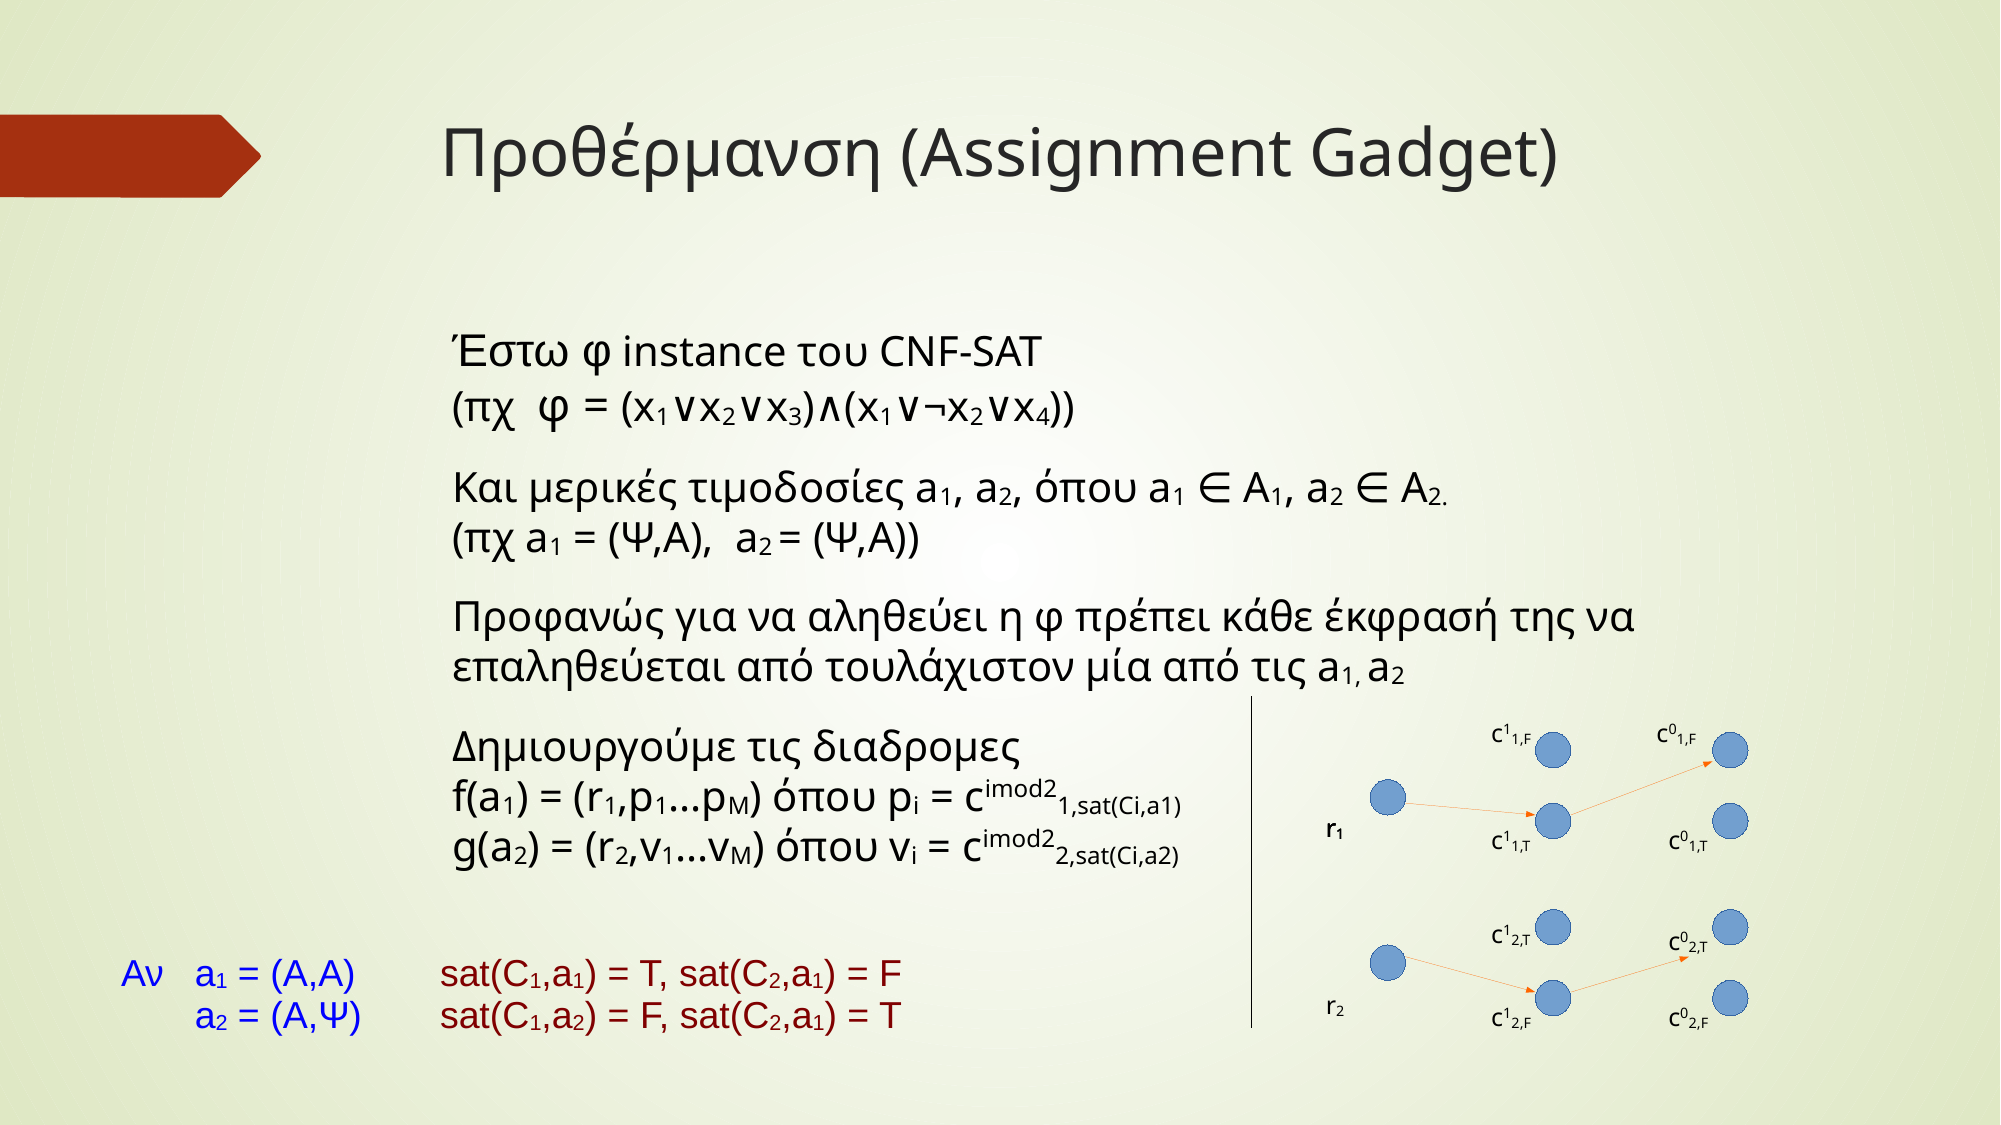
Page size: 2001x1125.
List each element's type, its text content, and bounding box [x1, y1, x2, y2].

text_box c12,T [1476, 909, 1560, 963]
text_box r2 [1311, 980, 1394, 1033]
text_box [1540, 733, 1571, 768]
text_box c01,F [1641, 708, 1725, 762]
list Έστω φ instance του CNF-SAT (πχ φ = (x1∨x2∨x3)∧(x1∨¬x2∨x4)) Και μερικές τιμοδοσίες a1, a2, όπου a1 ∈ A1, a2 ∈ A2. (πχ a1 = (Ψ,Α), a2 = (Ψ,Α)) Προφανώς για να αληθεύει η φ πρέπει κάθε έκφρασή της να επαληθεύεται από τουλάχιστον μία από τις a1, a2 Δημιουργούμε τις διαδρομες f(a1) = (r1,p1...pM) όπου pi = cimod21,sat(Ci,a1) g(a2) = (r2,v1...vM) όπου vi = cimod22,sat(Ci,a2) [437, 313, 1702, 934]
text_box Αν a1 = (Α,Α) a2 = (Α,Ψ) [106, 944, 390, 1069]
text_box [1717, 732, 1749, 768]
text_box [1560, 910, 1571, 944]
text_box [1370, 779, 1406, 814]
text_box [1714, 803, 1749, 838]
text_box c12,F [1476, 992, 1560, 1045]
text_box r1 [1311, 803, 1394, 856]
text_box c02,T [1653, 915, 1737, 969]
text_box [1717, 909, 1749, 944]
text_box c11,T [1476, 814, 1560, 868]
title Προθέρμανση (Assignment Gadget) [425, 102, 1888, 313]
text_box [425, 944, 1170, 1069]
text_box [1536, 803, 1571, 838]
text_box c02,F [1653, 992, 1737, 1045]
text_box [1713, 980, 1749, 1015]
text_box [1536, 980, 1571, 1015]
text_box c01,T [1653, 814, 1737, 868]
text_box c11,F [1476, 708, 1560, 762]
text_box [1370, 944, 1406, 980]
